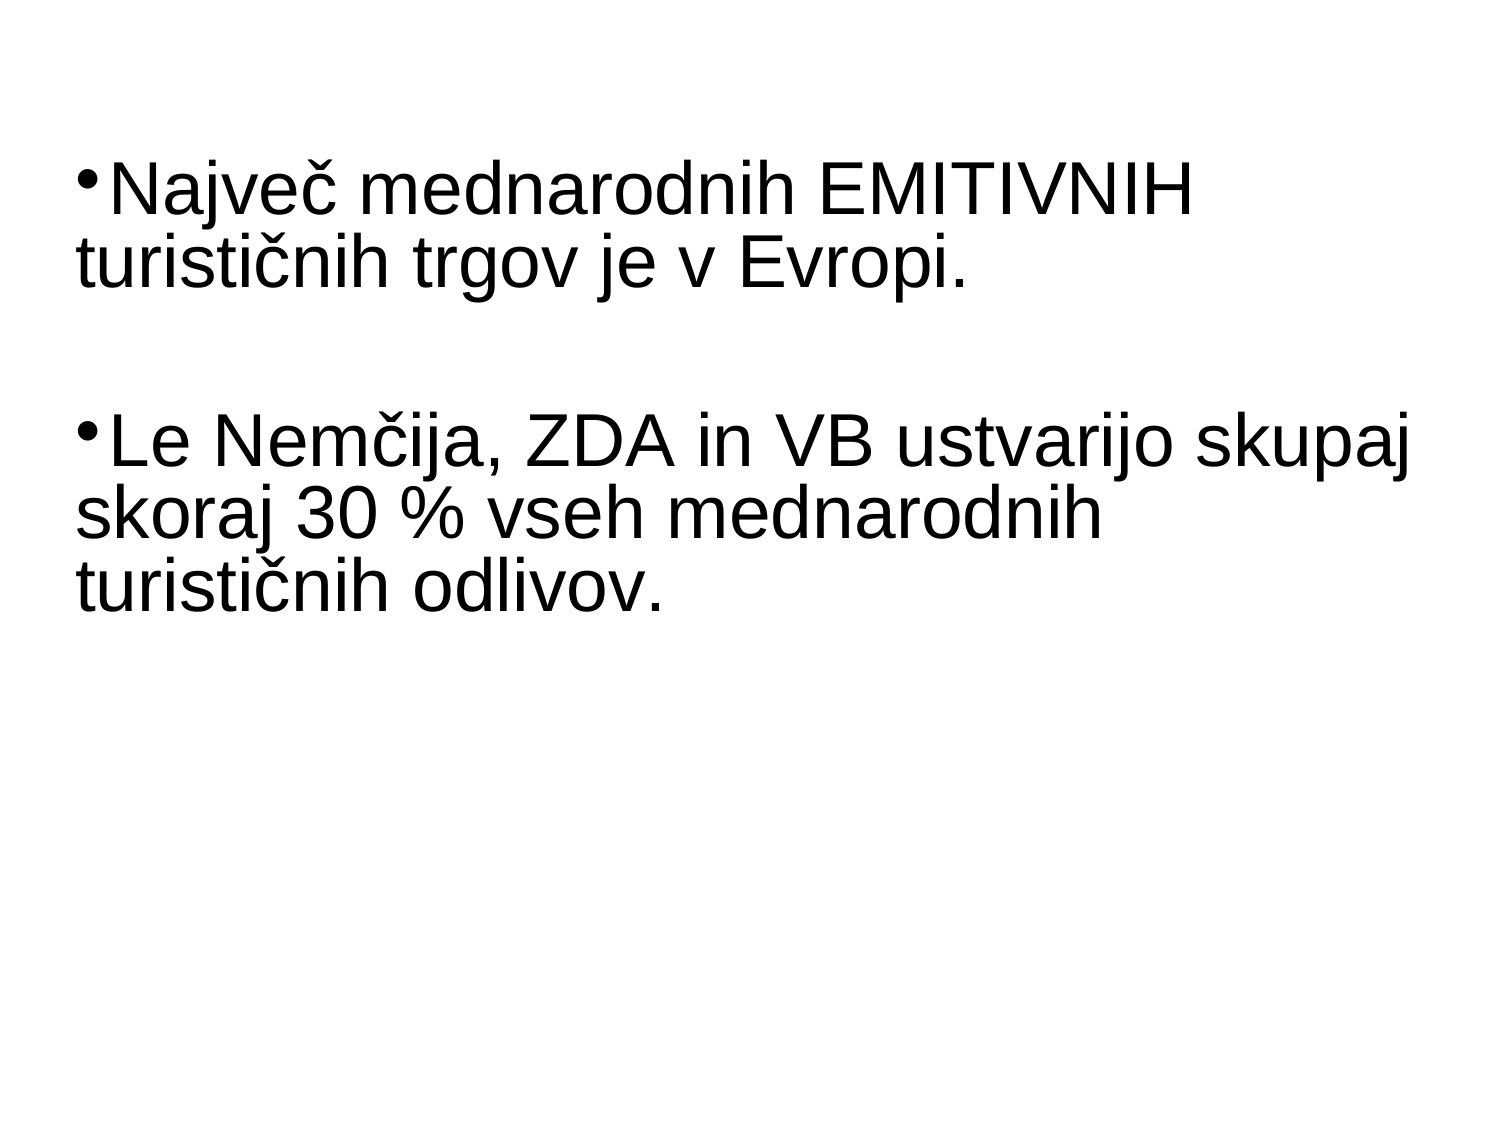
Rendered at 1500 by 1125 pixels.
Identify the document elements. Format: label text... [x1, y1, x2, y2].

list Največ mednarodnih EMITIVNIH turističnih trgov je v Evropi. Le Nemčija, ZDA in VB ustvarijo skupaj skoraj 30 % vseh mednarodnih turističnih odlivov. [74, 59, 1425, 1078]
